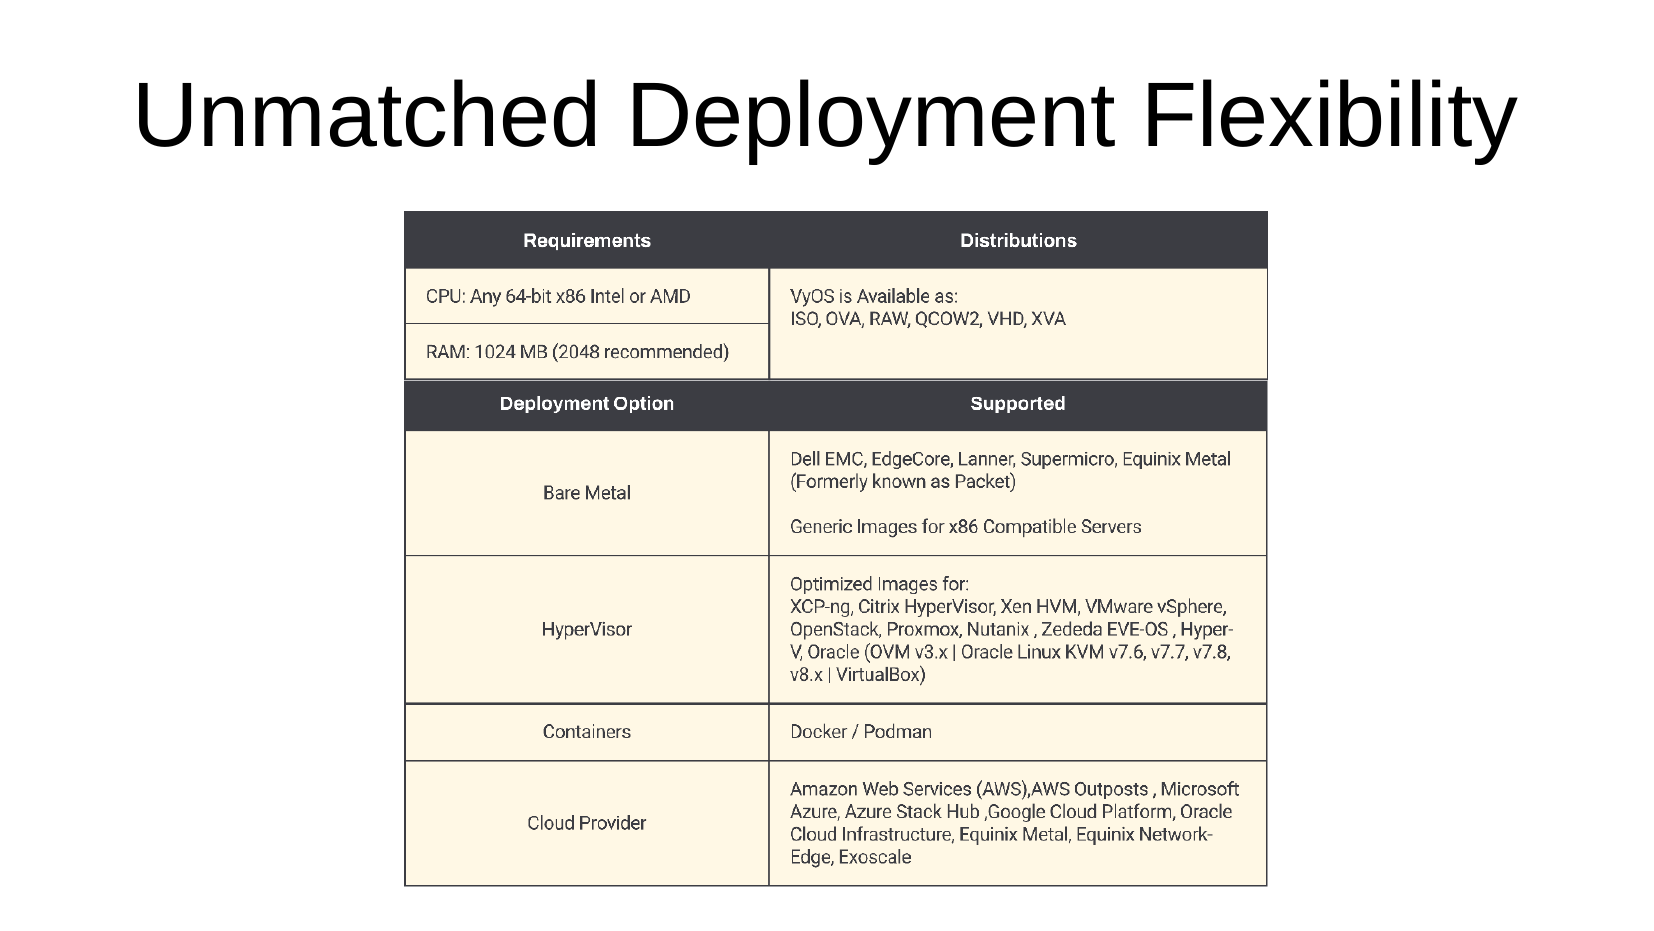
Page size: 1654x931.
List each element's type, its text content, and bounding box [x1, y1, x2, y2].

title Unmatched Deployment Flexibility [82, 37, 1571, 193]
picture [404, 210, 1268, 887]
